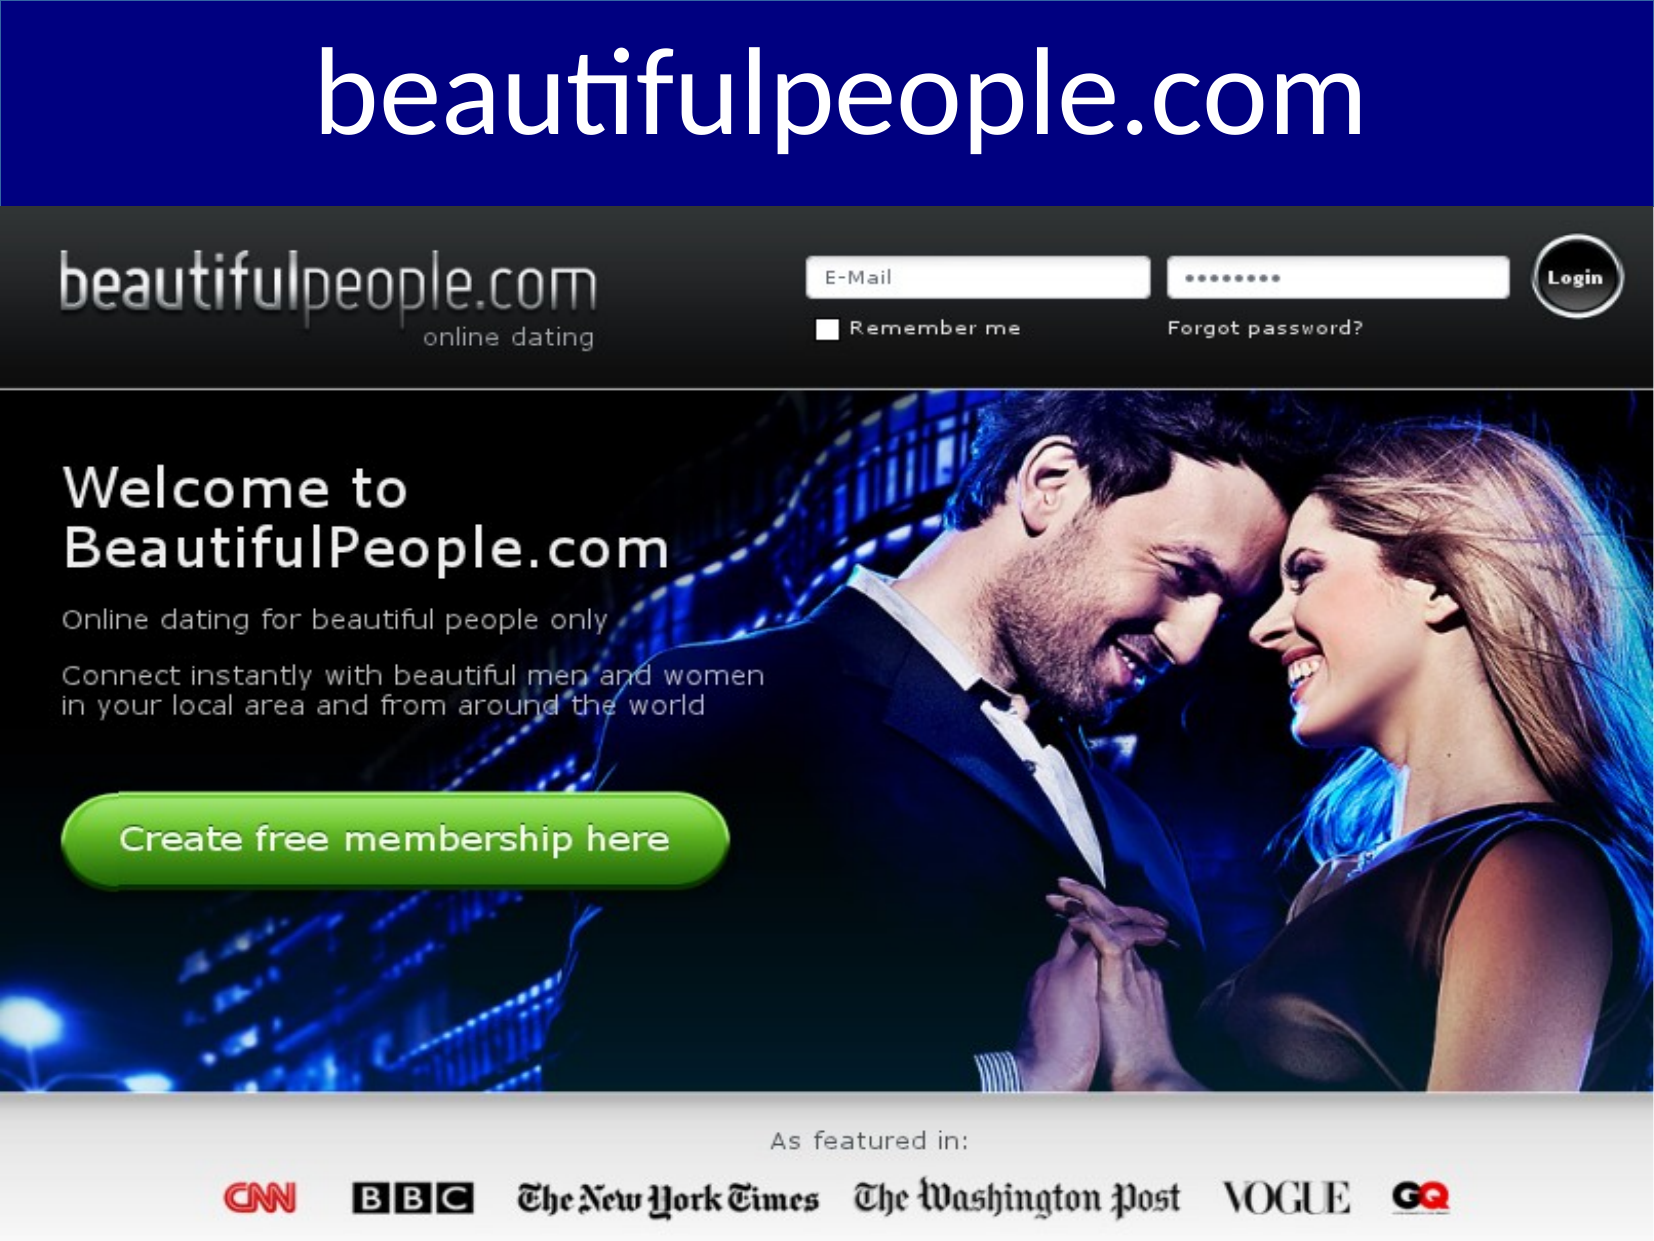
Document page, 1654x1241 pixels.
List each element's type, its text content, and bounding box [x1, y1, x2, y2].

picture [1632, 704, 1638, 712]
picture [0, 206, 1654, 1241]
title beautifulpeople.com [0, 0, 1654, 206]
